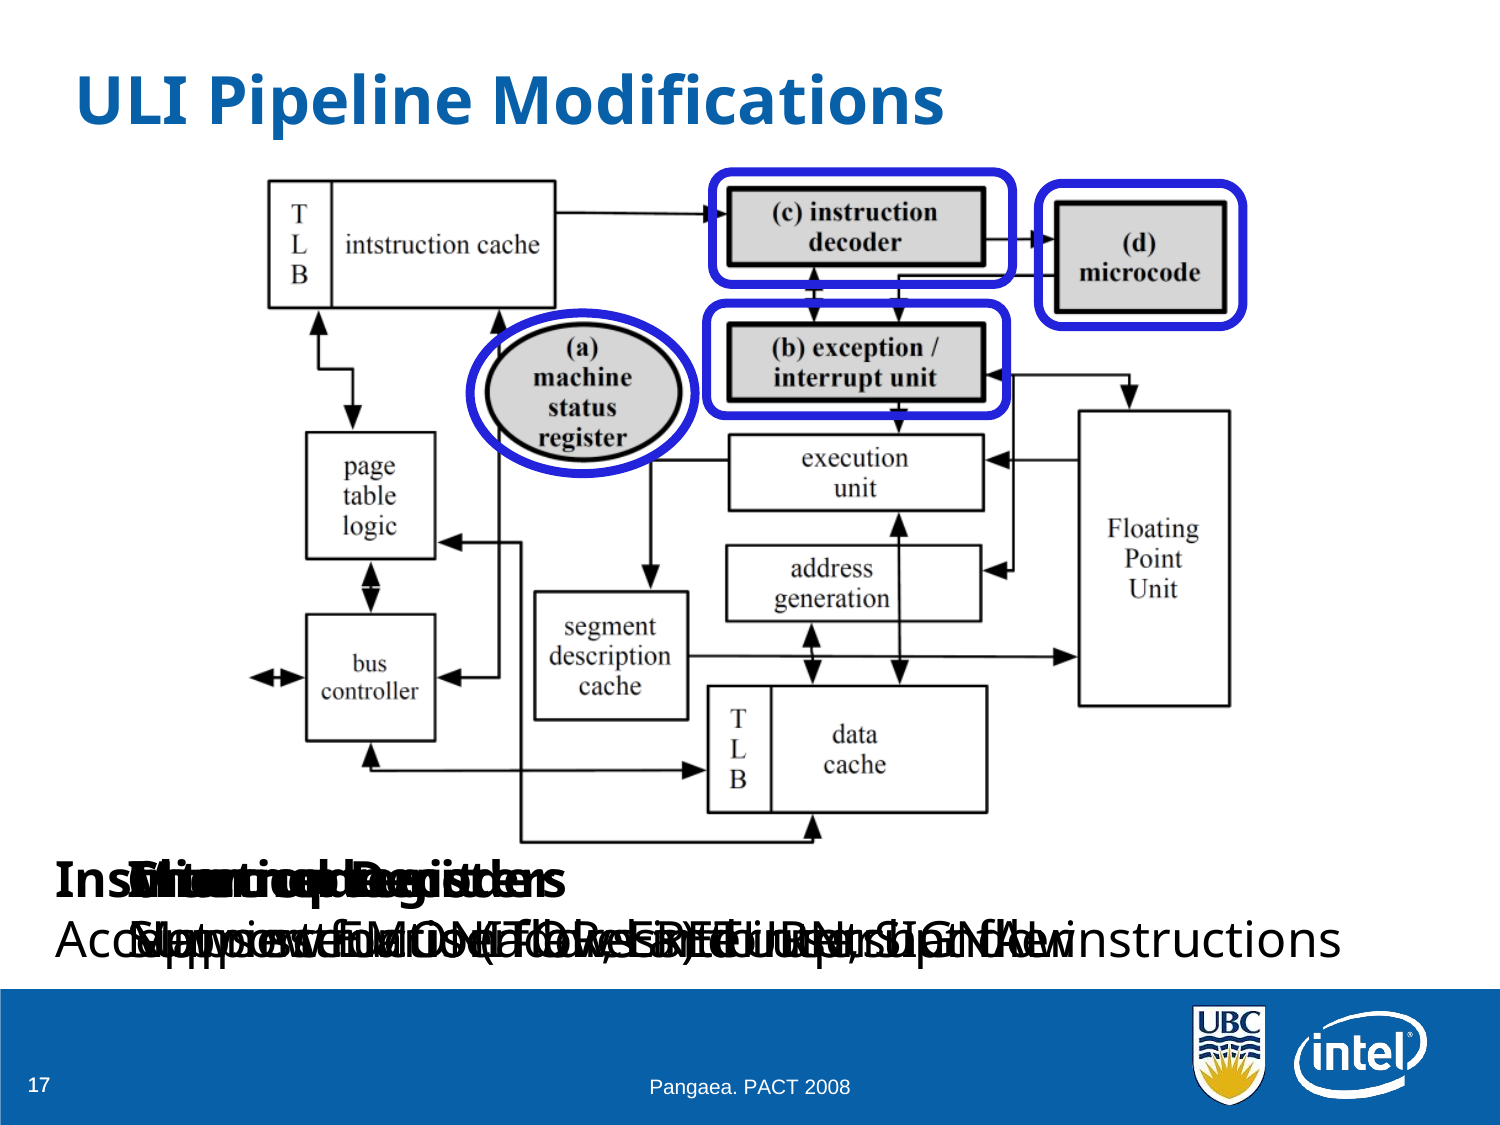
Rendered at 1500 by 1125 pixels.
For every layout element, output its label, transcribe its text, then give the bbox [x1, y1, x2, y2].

picture [1294, 1011, 1427, 1099]
text_box Instruction Decoder Accept new EMONITOR, ERETURN, SIGNAL instructions [40, 840, 112, 976]
picture [187, 149, 1276, 840]
picture [1192, 1005, 1266, 1106]
title ULI Pipeline Modifications [74, 25, 1427, 172]
text_box Microcode New instruction flows and interrupt flow [112, 840, 1148, 976]
text_box Instruction Decoder Accept new EMONITOR, ERETURN, SIGNAL instructions [1148, 840, 1463, 976]
